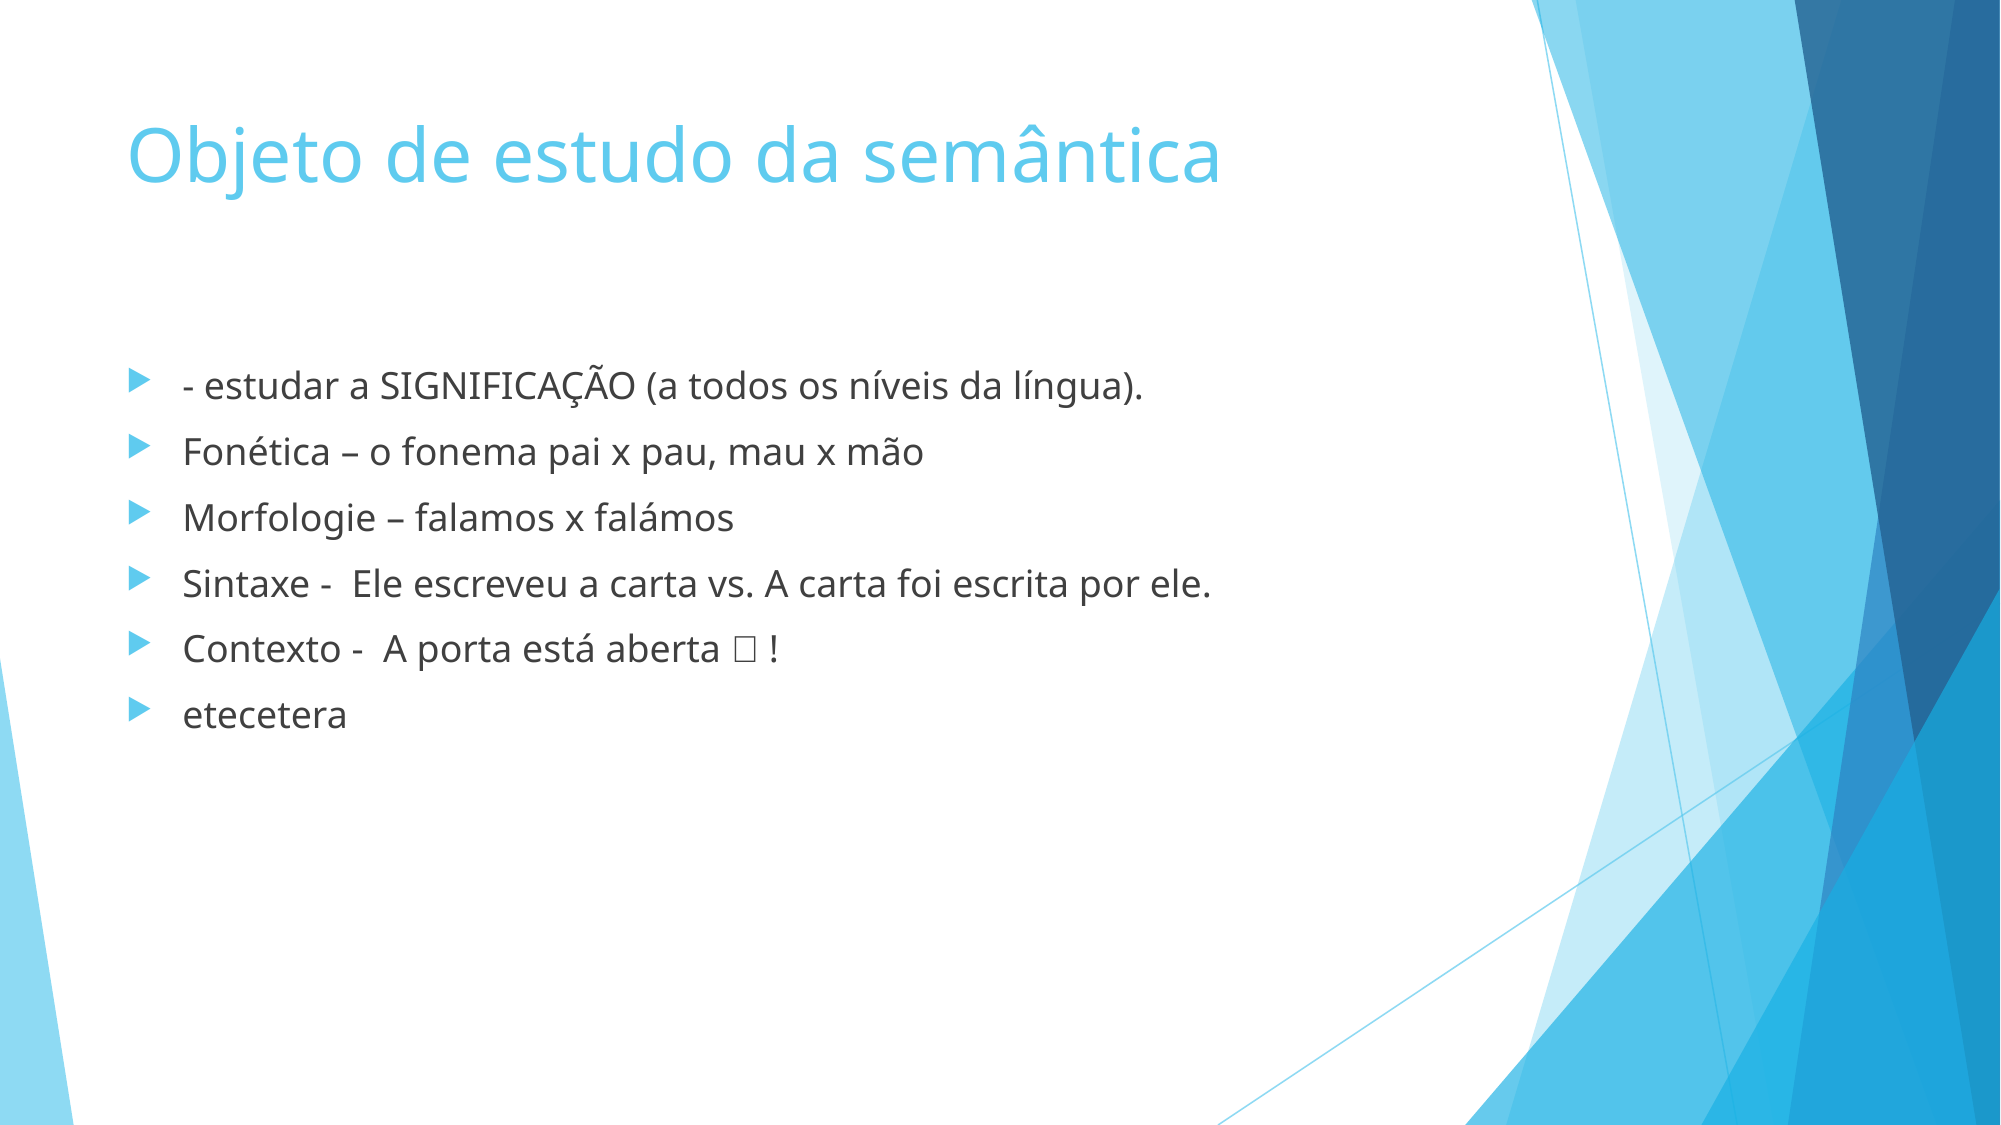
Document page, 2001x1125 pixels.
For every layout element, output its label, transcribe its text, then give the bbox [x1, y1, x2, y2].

title Objeto de estudo da semântica [111, 99, 1522, 317]
list - estudar a SIGNIFICAÇÃO (a todos os níveis da língua). Fonética – o fonema pai x pau, mau x mão Morfologie – falamos x falámos Sintaxe - Ele escreveu a carta vs. A carta foi escrita por ele. Contexto - A porta está aberta  ! etecetera [111, 354, 1522, 992]
